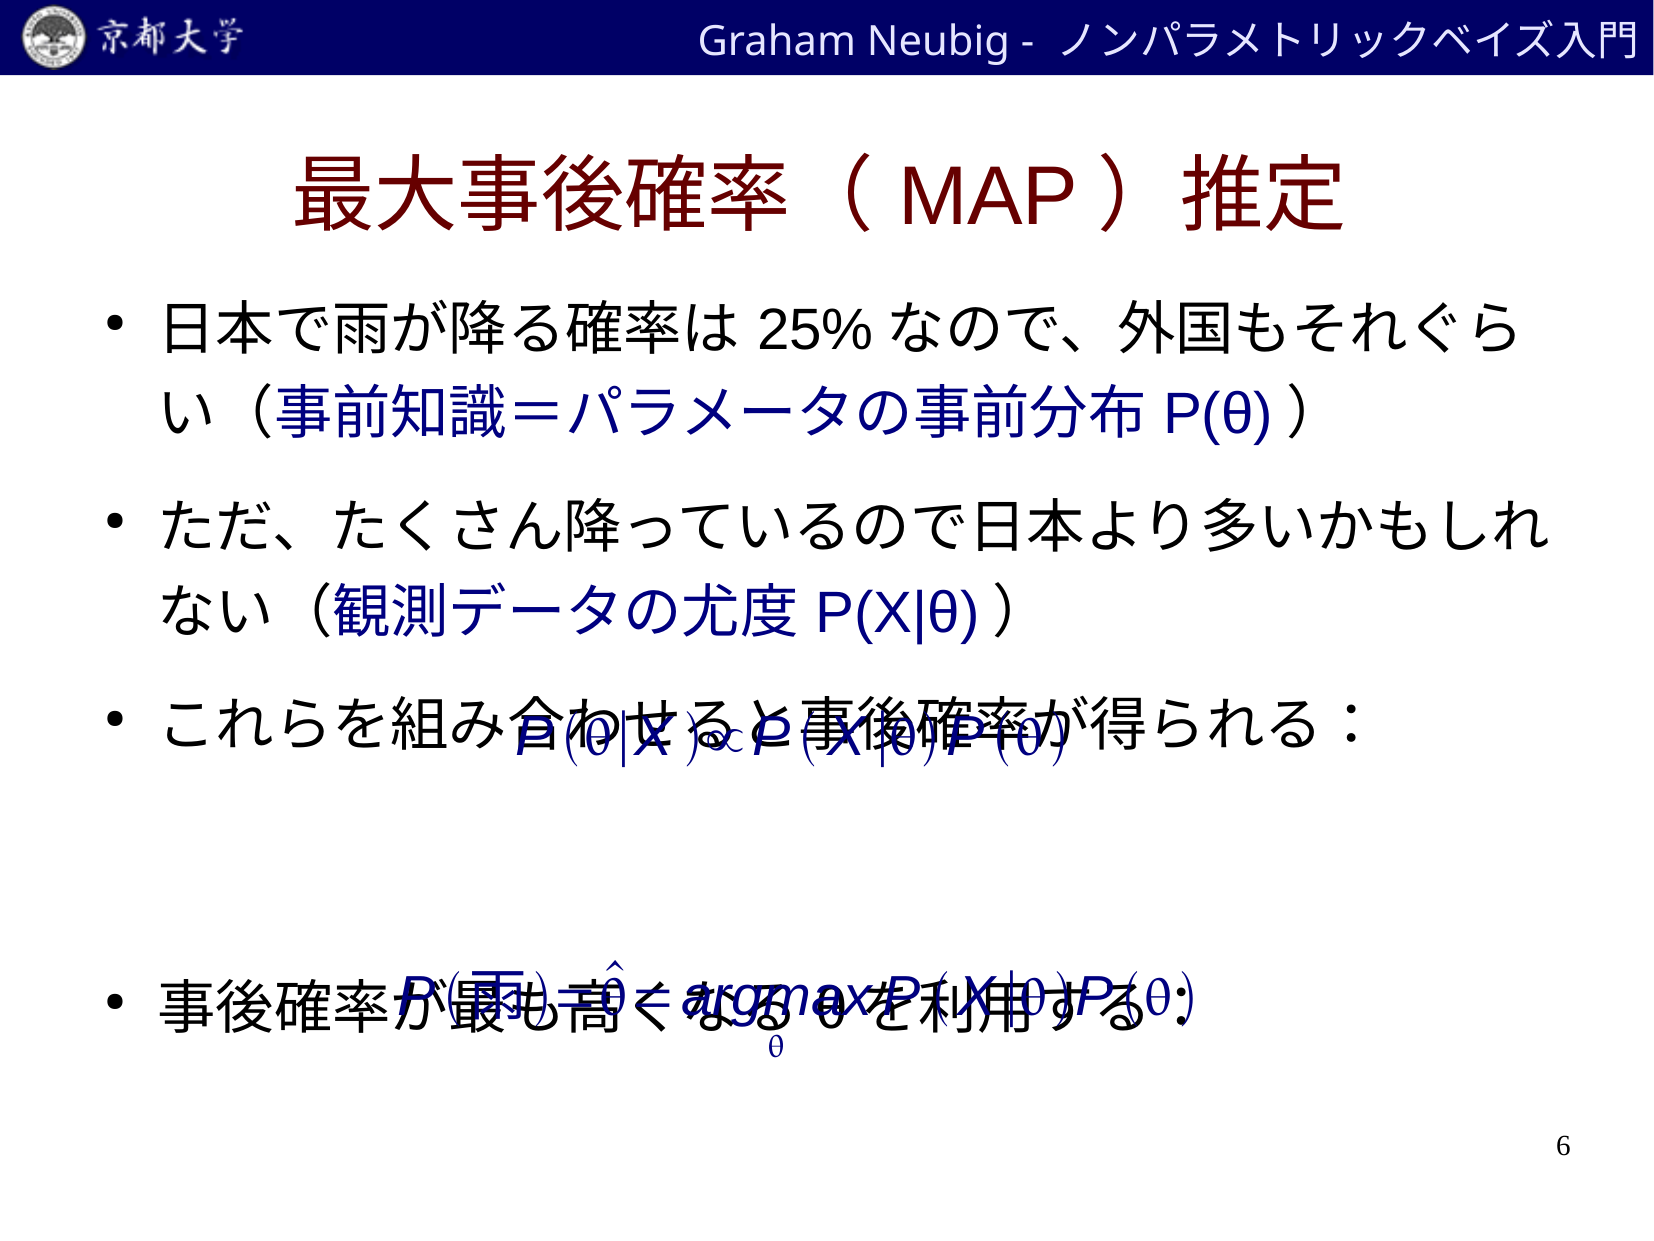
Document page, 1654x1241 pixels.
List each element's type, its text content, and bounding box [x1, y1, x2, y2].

list 日本で雨が降る確率は25%なので、外国もそれぐらい（事前知識＝パラメータの事前分布P(θ)） ただ、たくさん降っているので日本より多いかもしれない（観測データの尤度P(X|θ)） これらを組み合わせると事後確率が得られる： 事後確率が最も高くなるθを利用する： [86, 282, 1576, 1126]
chart [501, 702, 1081, 769]
picture [0, 0, 247, 70]
title 最大事後確率（MAP）推定 [75, 100, 1564, 277]
chart [383, 959, 1212, 1066]
